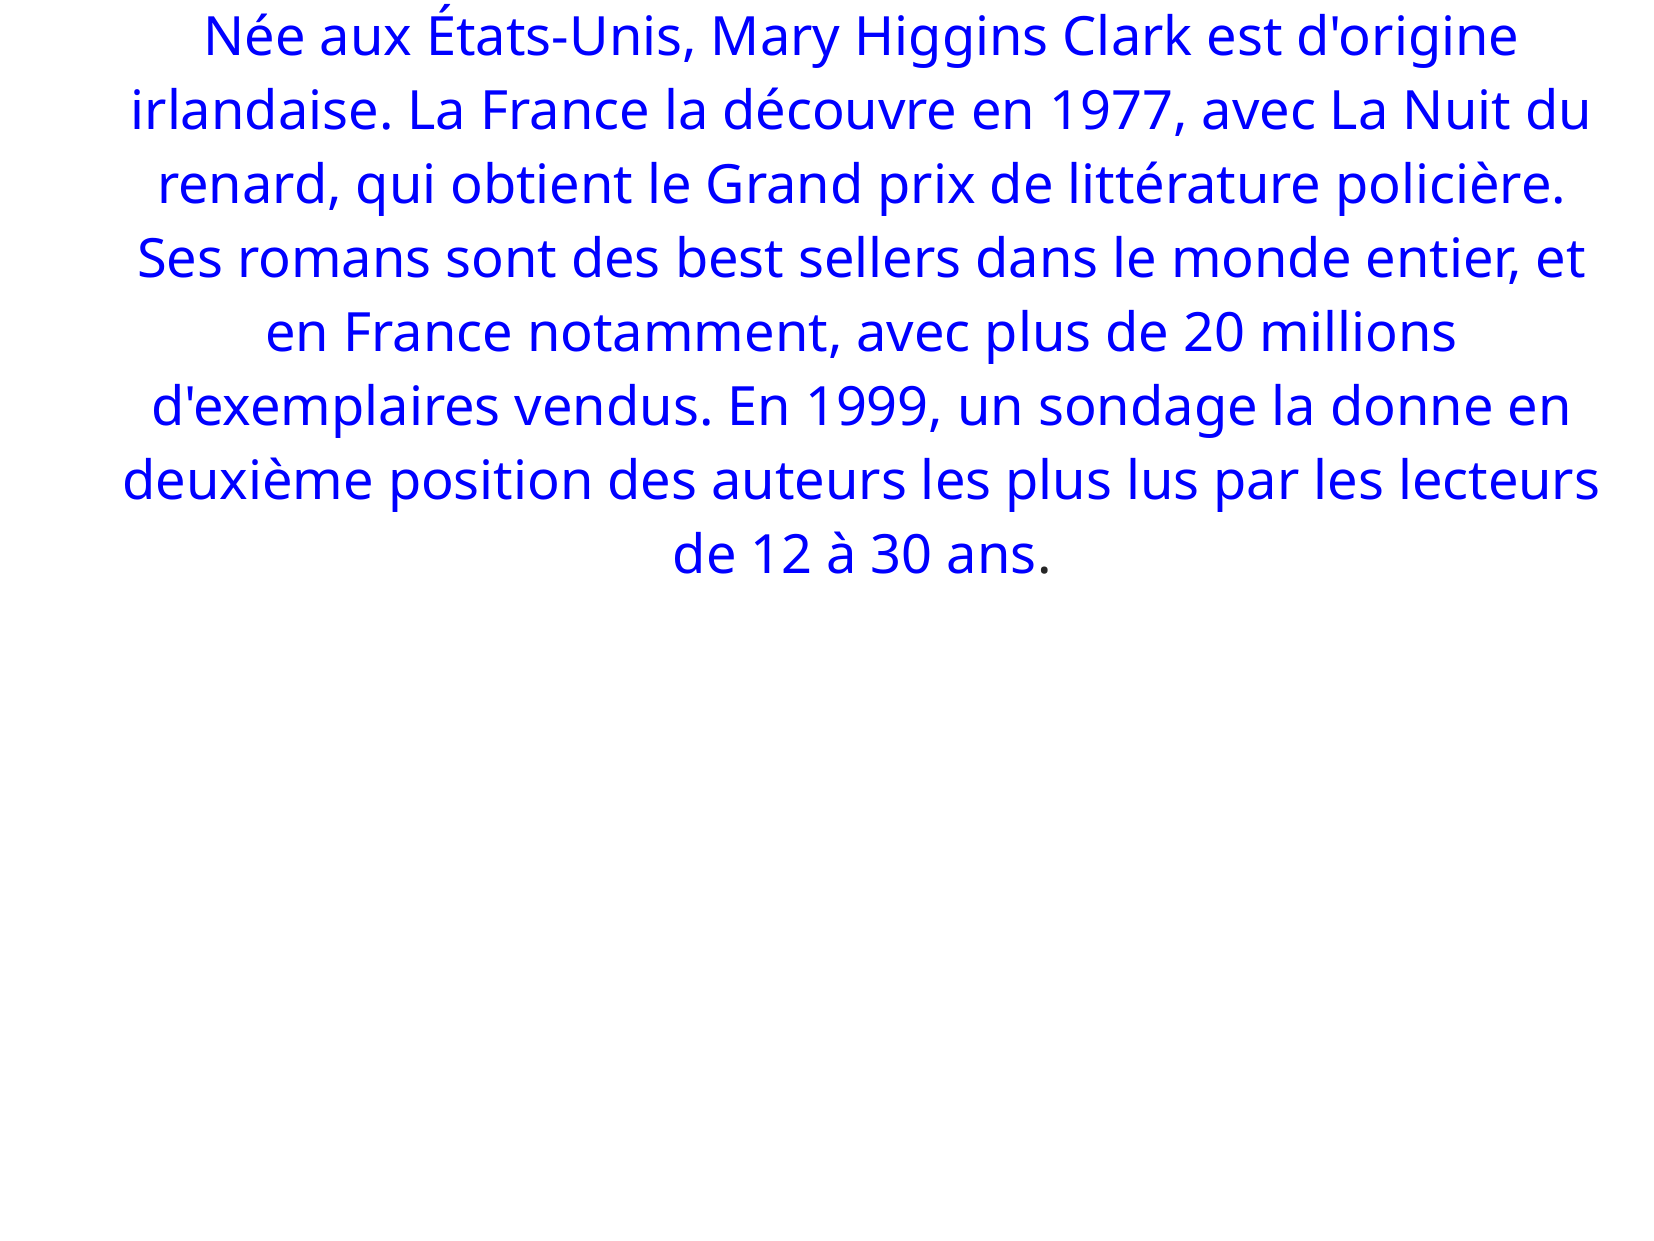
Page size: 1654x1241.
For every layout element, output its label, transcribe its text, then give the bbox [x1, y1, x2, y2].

subtitle Née aux États-Unis, Mary Higgins Clark est d'origine irlandaise. La France la découvre en 1977, avec La Nuit du renard, qui obtient le Grand prix de littérature policière. Ses romans sont des best sellers dans le monde entier, et en France notamment, avec plus de 20 millions d'exemplaires vendus. En 1999, un sondage la donne en deuxième position des auteurs les plus lus par les lecteurs de 12 à 30 ans. [118, 0, 1607, 823]
